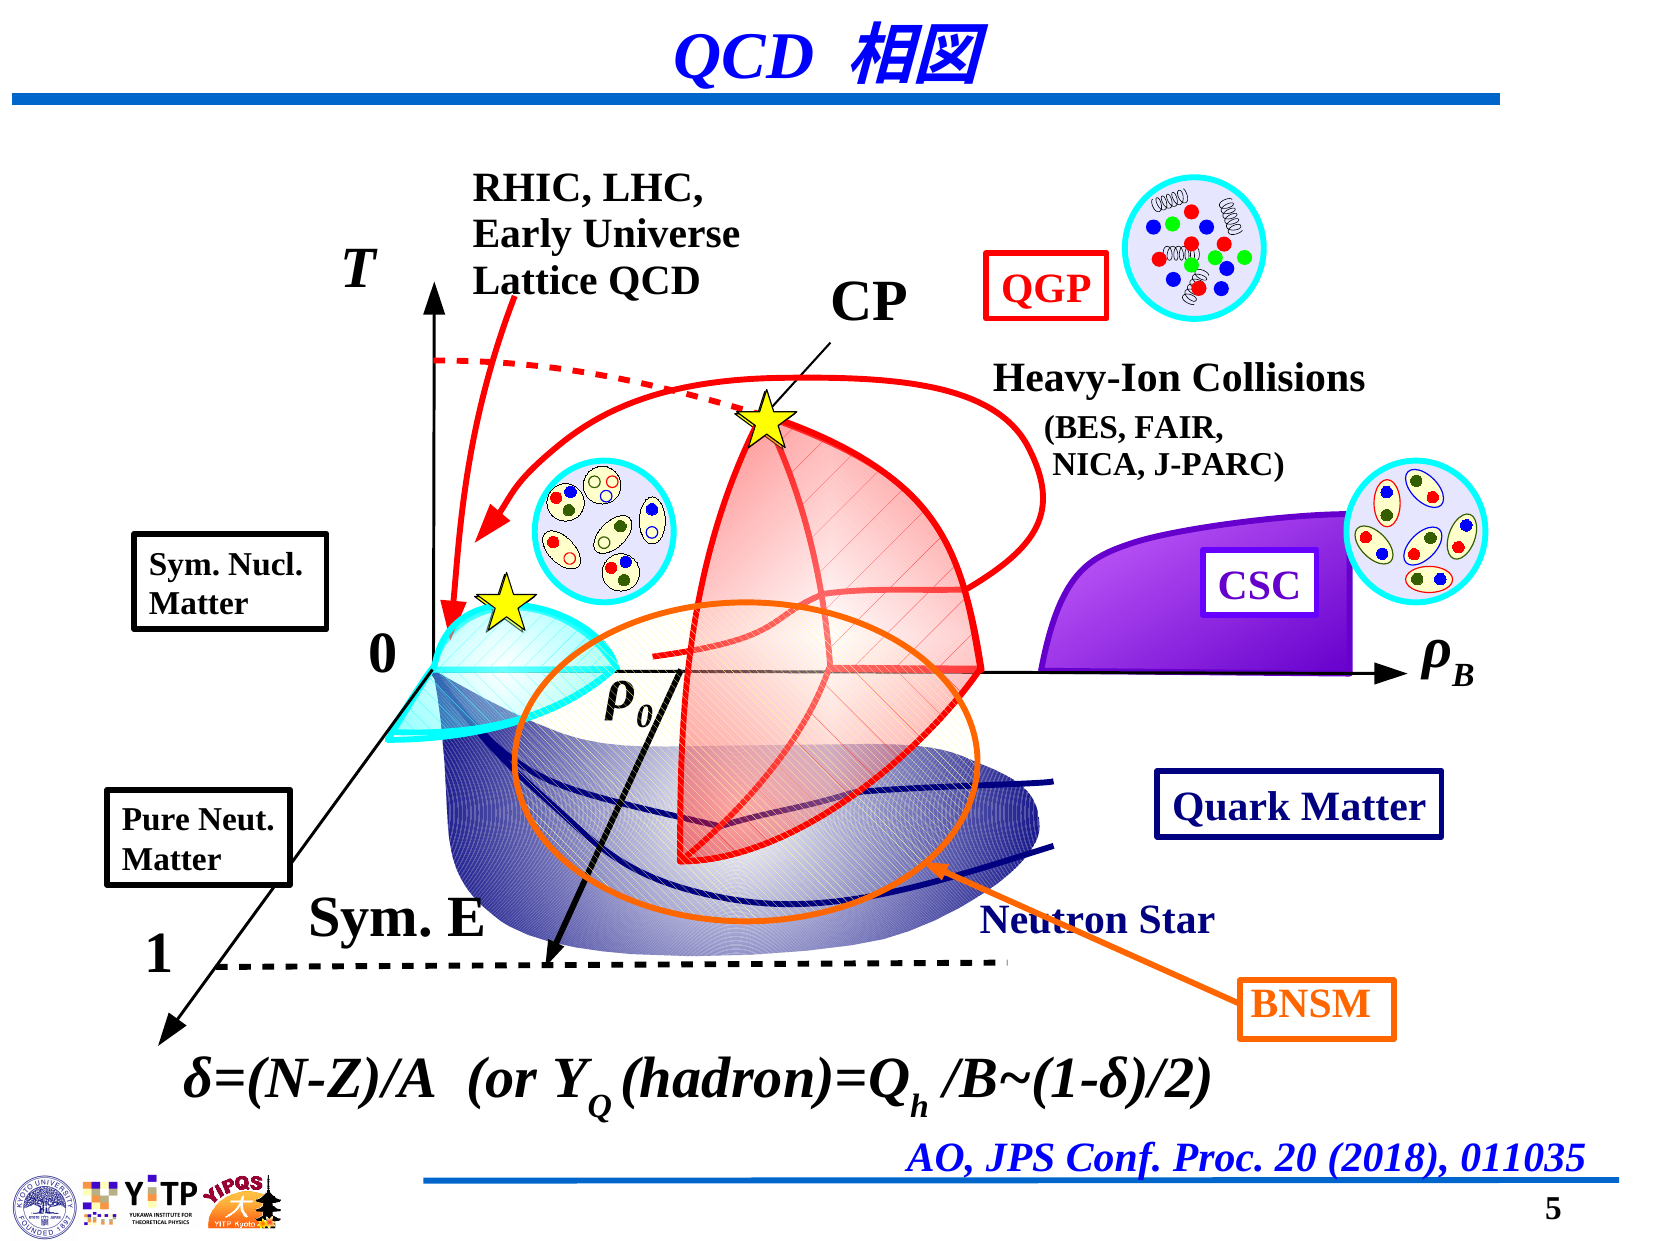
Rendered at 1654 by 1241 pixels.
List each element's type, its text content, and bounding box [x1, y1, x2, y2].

text_box (BES, FAIR, NICA, J-PARC) [1043, 408, 1394, 515]
picture [11, 1170, 281, 1241]
text_box Sym. E [308, 884, 487, 951]
text_box [1124, 177, 1264, 319]
text_box BNSM [1240, 980, 1394, 1040]
text_box Neutron Star [979, 896, 1139, 963]
text_box [966, 858, 1026, 889]
text_box [1041, 460, 1486, 671]
text_box CSC [1203, 549, 1317, 616]
text_box Sym. Nucl. Matter [134, 533, 327, 630]
text_box T [340, 231, 414, 365]
text_box [387, 389, 1040, 957]
text_box AO, JPS Conf. Proc. 20 (2018), 011035 [885, 1133, 1642, 1181]
text_box Pure Neut. Matter [107, 789, 290, 886]
text_box ρB [1422, 615, 1522, 728]
text_box QGP [986, 253, 1107, 319]
text_box Quark Matter [1157, 771, 1442, 837]
title QCD 相図 [0, 0, 1654, 99]
text_box 1 [144, 920, 184, 1029]
text_box 0 [368, 620, 408, 707]
text_box CP [830, 268, 1174, 355]
text_box RHIC, LHC, Early Universe Lattice QCD [472, 164, 756, 307]
text_box Neutron Star [1009, 896, 1314, 963]
text_box [534, 460, 674, 603]
text_box δ=(N-Z)/A (or YQ (hadron)=Qh /B~(1-δ)/2) [183, 1045, 1258, 1132]
text_box Heavy-Ion Collisions [992, 354, 1524, 420]
